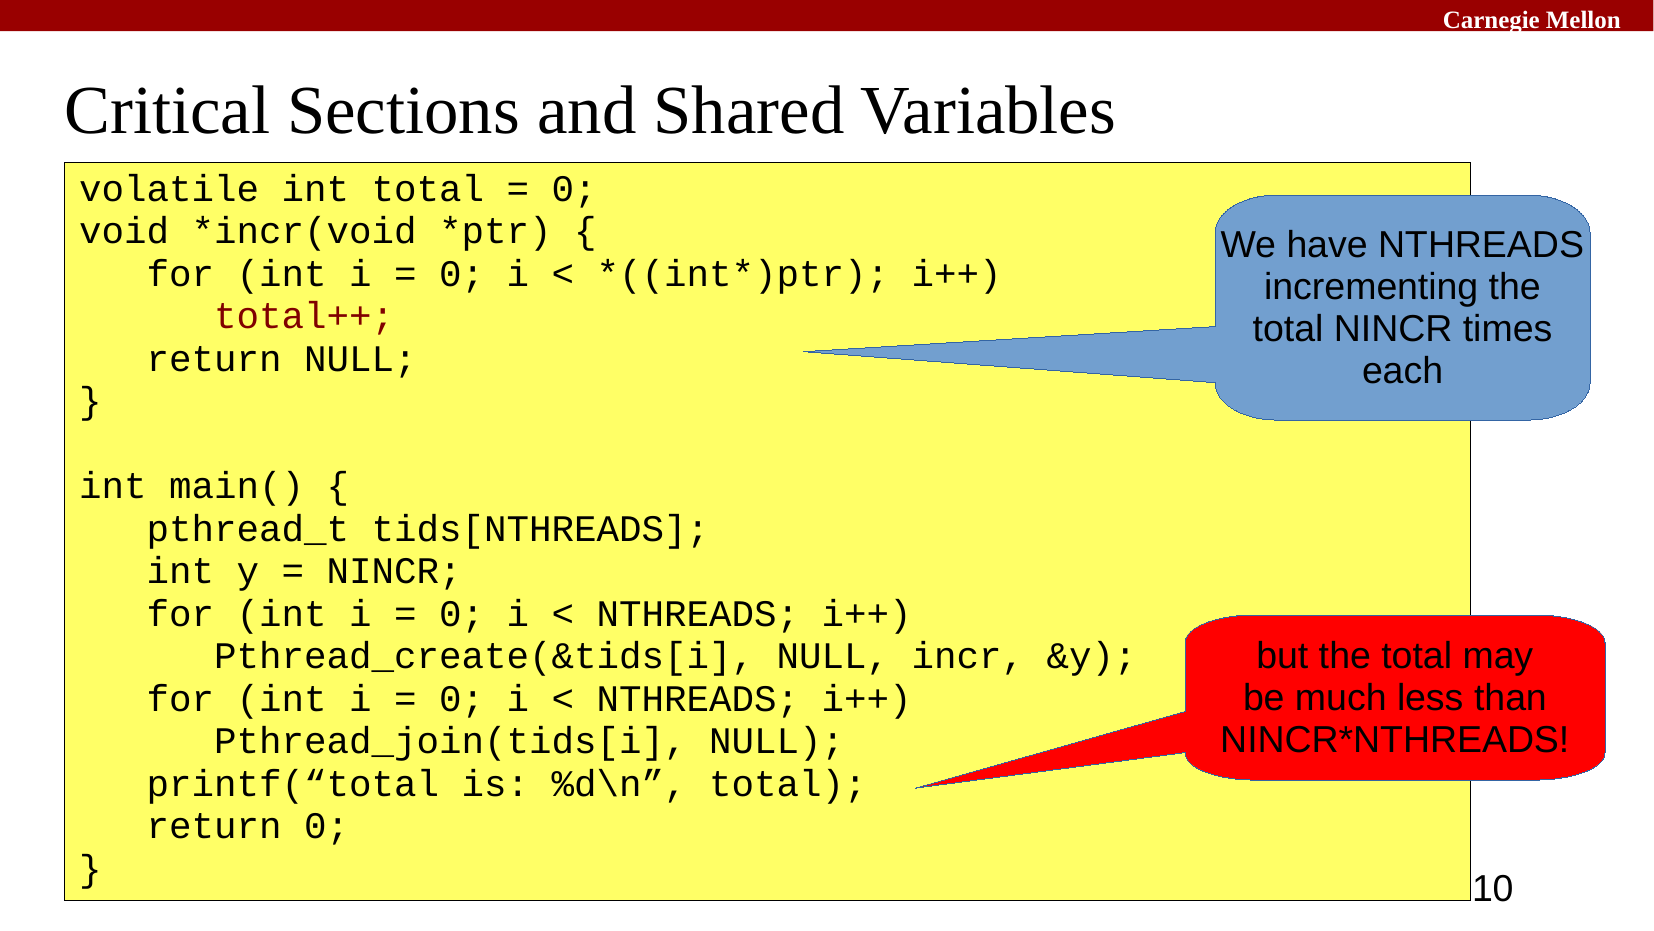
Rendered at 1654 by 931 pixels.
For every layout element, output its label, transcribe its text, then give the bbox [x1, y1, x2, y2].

title Critical Sections and Shared Variables [64, 58, 1576, 163]
text_box but the total may be much less than NINCR*NTHREADS! [915, 615, 1606, 789]
text_box We have NTHREADS incrementing the total NINCR times each [803, 195, 1591, 421]
text_box volatile int total = 0; void *incr(void *ptr) { for (int i = 0; i < *((int*)ptr); i++) total++; return NULL; } int main() { pthread_t tids[NTHREADS]; int y = NINCR; for (int i = 0; i < NTHREADS; i++) Pthread_create(&tids[i], NULL, incr, &y); for (int i = 0; i < NTHREADS; i++) Pthread_join(tids[i], NULL); printf(“total is: %d\n”, total); return 0; } [64, 162, 1471, 901]
